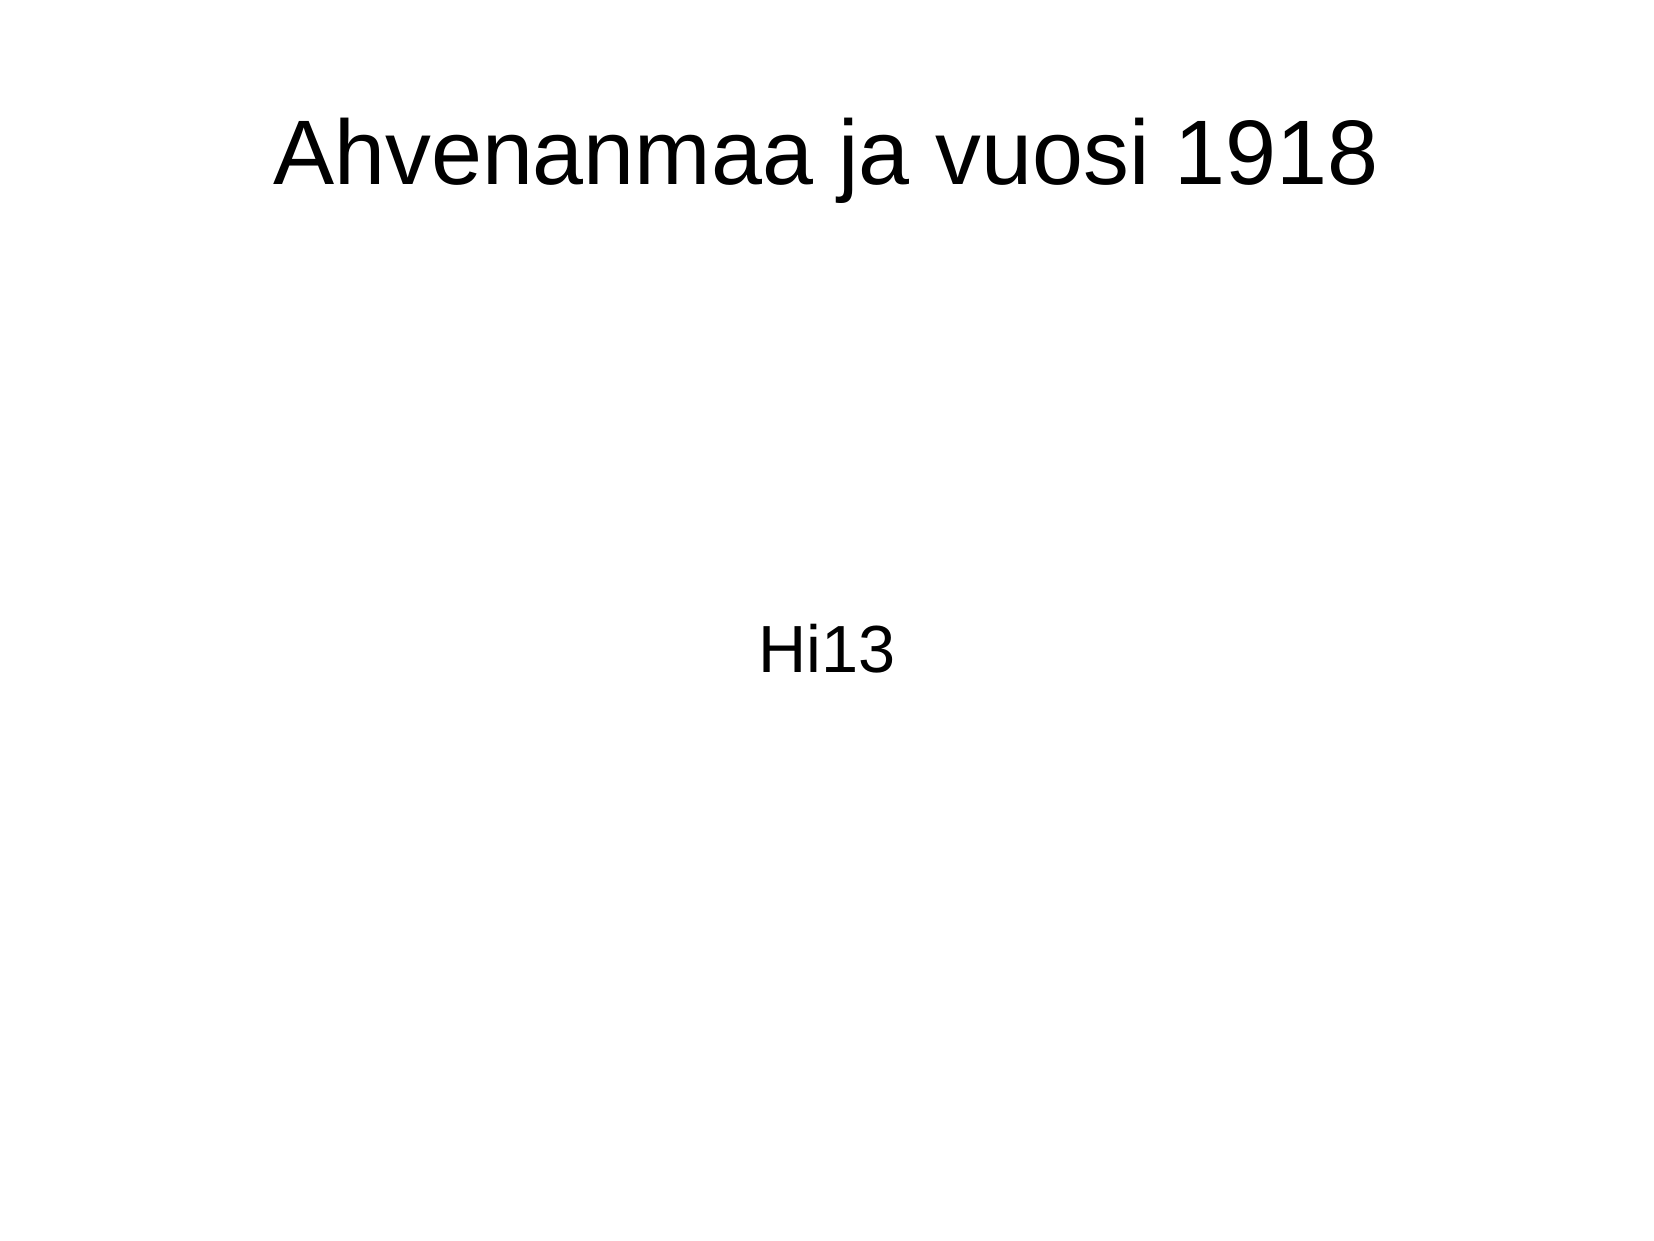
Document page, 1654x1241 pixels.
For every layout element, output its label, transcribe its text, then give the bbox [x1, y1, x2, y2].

subtitle Hi13 [82, 290, 1571, 1010]
title Ahvenanmaa ja vuosi 1918 [82, 49, 1571, 257]
